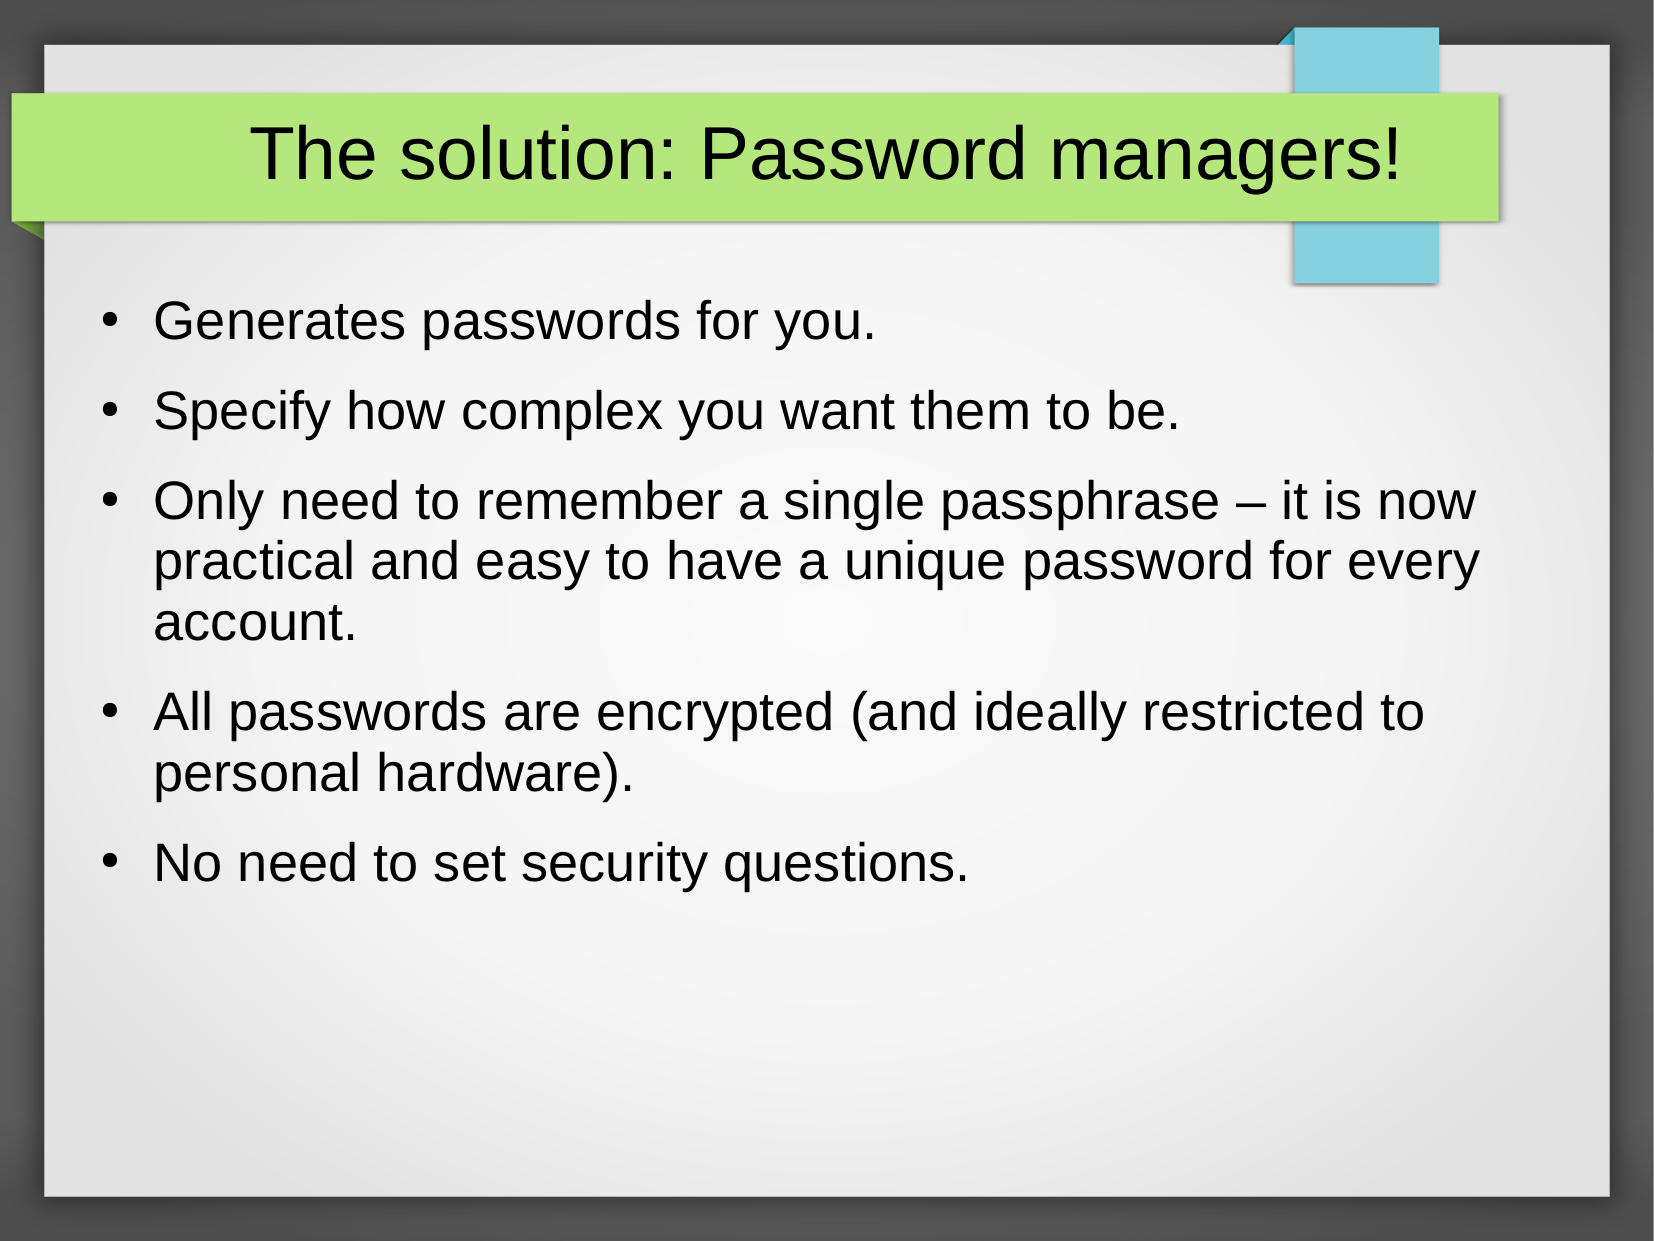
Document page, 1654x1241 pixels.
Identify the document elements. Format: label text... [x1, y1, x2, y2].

title The solution: Password managers! [165, 94, 1489, 213]
list Generates passwords for you. Specify how complex you want them to be. Only need to remember a single passphrase – it is now practical and easy to have a unique password for every account. All passwords are encrypted (and ideally restricted to personal hardware). No need to set security questions. [82, 290, 1571, 1010]
picture [0, 0, 1654, 1241]
